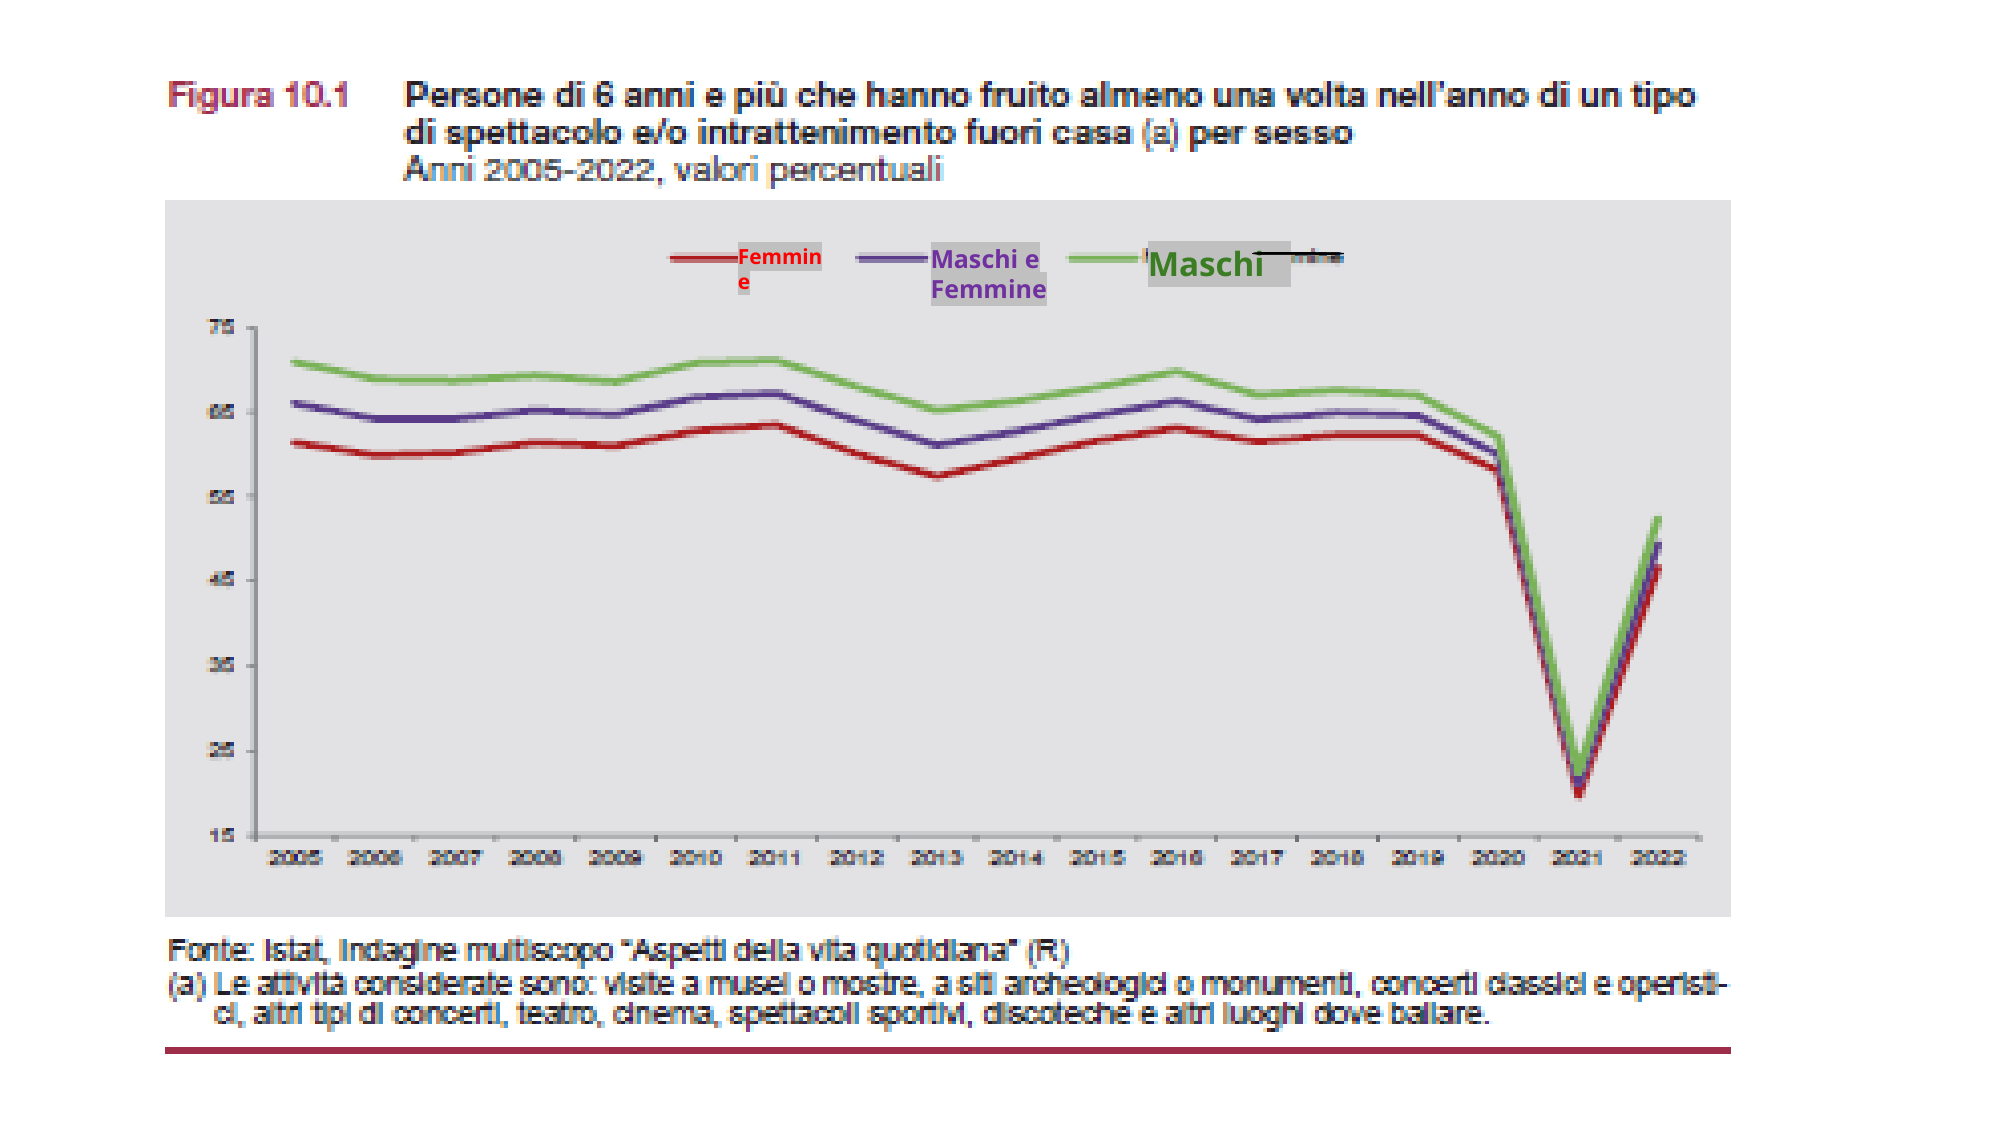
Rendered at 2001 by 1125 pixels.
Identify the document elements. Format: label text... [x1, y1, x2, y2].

text_box Maschi e Femmine [915, 235, 1116, 312]
text_box Maschi [1132, 235, 1415, 292]
picture [85, 48, 1792, 1077]
text_box Femmine [723, 235, 845, 277]
